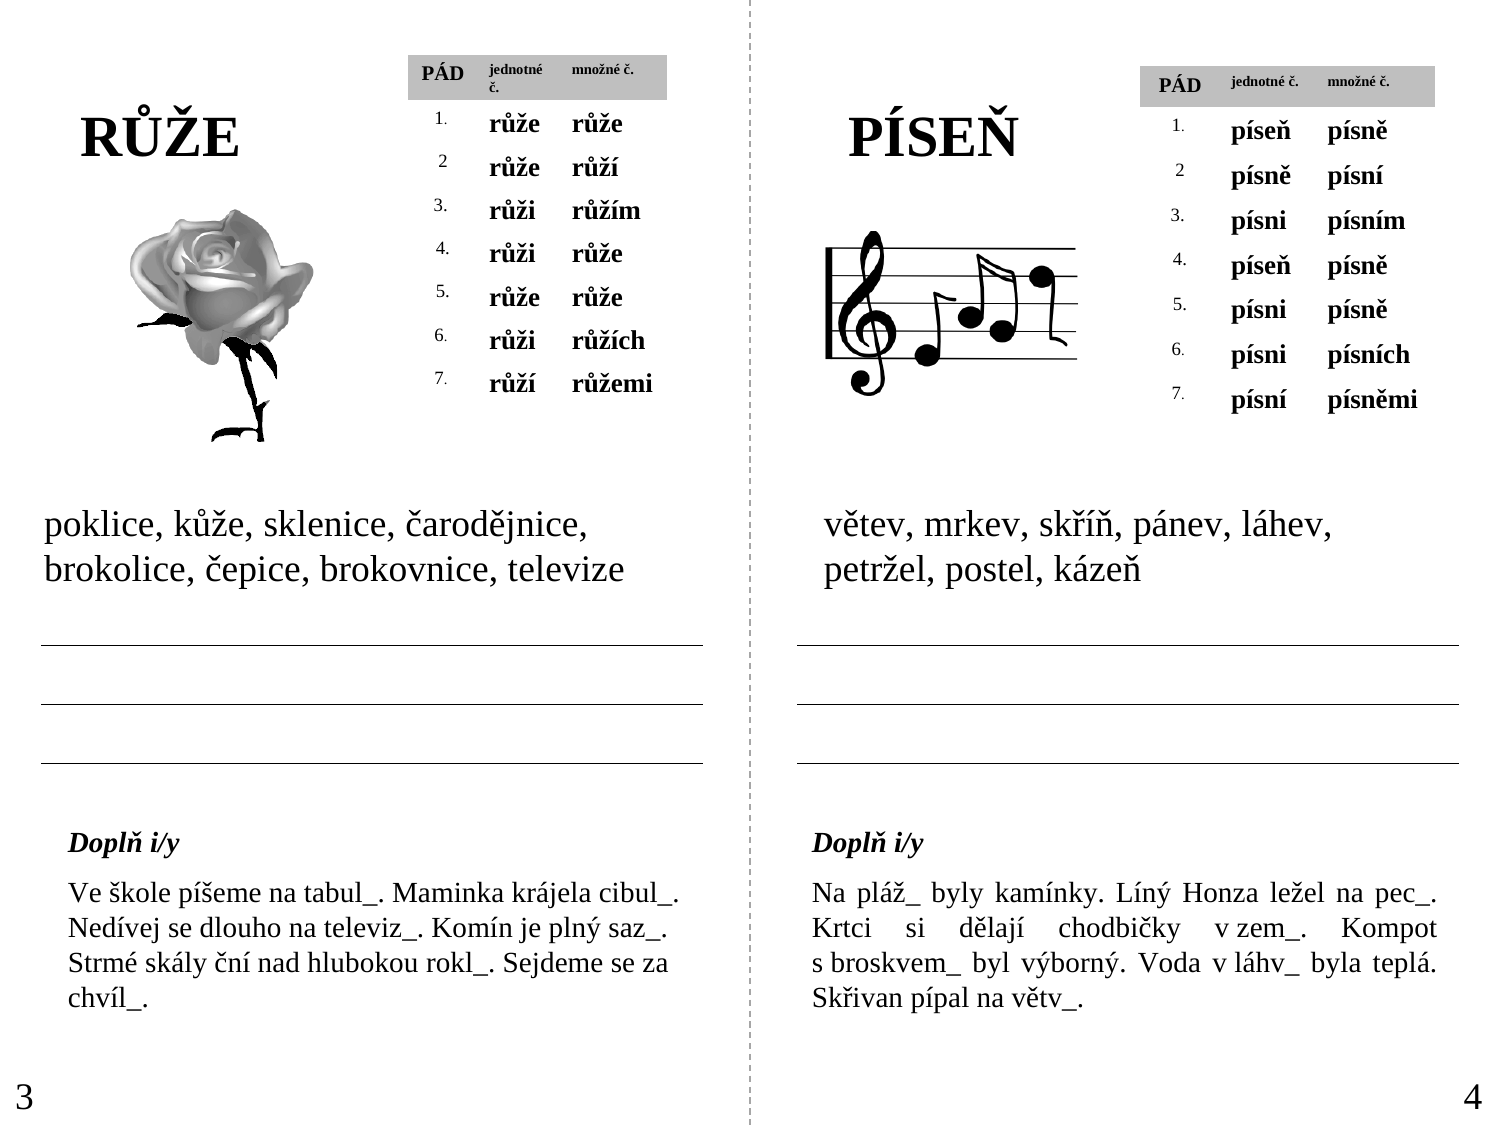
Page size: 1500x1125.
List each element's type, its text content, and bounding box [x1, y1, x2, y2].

table_cell 4. [408, 230, 478, 274]
table_header množné č. [561, 55, 667, 100]
table_cell 1. [408, 100, 478, 144]
picture [820, 231, 1099, 398]
table_cell 3. [408, 187, 478, 230]
table_cell 6. [1140, 331, 1220, 376]
table_cell růži [478, 187, 561, 230]
table_cell 2 [408, 144, 478, 187]
table_cell růží [478, 360, 561, 403]
table_cell písni [1220, 286, 1317, 331]
table_cell písním [1317, 197, 1435, 242]
text_box PÍSEŇ [833, 90, 1035, 176]
table_cell 5. [1140, 286, 1220, 331]
text_box RŮŽE [65, 90, 257, 176]
table_cell píseň [1220, 107, 1317, 152]
table_cell 7. [1140, 376, 1220, 421]
table_cell písní [1220, 376, 1317, 421]
table_cell písní [1317, 152, 1435, 197]
table_cell písni [1220, 197, 1317, 242]
table_header množné č. [1317, 66, 1435, 107]
text_box Doplň i/y Na pláž_ byly kamínky. Líný Honza ležel na pec_. Krtci si dělají chodbičky v zem_. Kompot s broskvem_ byl výborný. Voda v láhv_ byla teplá. Skřivan pípal na větv_. [797, 815, 1453, 1021]
table_cell 6. [408, 317, 478, 360]
table_cell písněmi [1317, 376, 1435, 421]
table_cell růže [478, 100, 561, 144]
text_box 4 [1448, 1064, 1498, 1125]
table_cell růži [478, 317, 561, 360]
table_cell písně [1317, 107, 1435, 152]
text_box Doplň i/y Ve škole píšeme na tabul_. Maminka krájela cibul_. Nedívej se dlouho na televiz_. Komín je plný saz_. Strmé skály ční nad hlubokou rokl_. Sejdeme se za chvíl_. [53, 815, 709, 1021]
table_header jednotné č. [478, 55, 561, 100]
table_cell růžemi [561, 360, 667, 403]
table_header PÁD [408, 55, 478, 100]
table_cell růží [561, 144, 667, 187]
table_cell růži [478, 230, 561, 274]
table_cell růžím [561, 187, 667, 230]
table_cell růže [561, 274, 667, 317]
table_cell růže [478, 274, 561, 317]
table_header PÁD [1140, 66, 1220, 107]
table_cell písně [1220, 152, 1317, 197]
text_box 3 [0, 1064, 49, 1125]
table_cell růžích [561, 317, 667, 360]
table_cell růže [478, 144, 561, 187]
text_box větev, mrkev, skříň, pánev, láhev, petržel, postel, kázeň [809, 491, 1459, 598]
table_cell 7. [408, 360, 478, 403]
table_cell píseň [1220, 242, 1317, 286]
table_cell růže [561, 230, 667, 274]
table_cell růže [561, 100, 667, 144]
table_cell písně [1317, 286, 1435, 331]
table_cell písni [1220, 331, 1317, 376]
table_cell 4. [1140, 242, 1220, 286]
table_cell 1. [1140, 107, 1220, 152]
table_cell 2 [1140, 152, 1220, 197]
table_cell 3. [1140, 197, 1220, 242]
text_box poklice, kůže, sklenice, čarodějnice, brokolice, čepice, brokovnice, televize [29, 491, 703, 598]
table_cell 5. [408, 274, 478, 317]
table_cell písních [1317, 331, 1435, 376]
picture [123, 207, 325, 442]
table_cell písně [1317, 242, 1435, 286]
table_header jednotné č. [1220, 66, 1317, 107]
